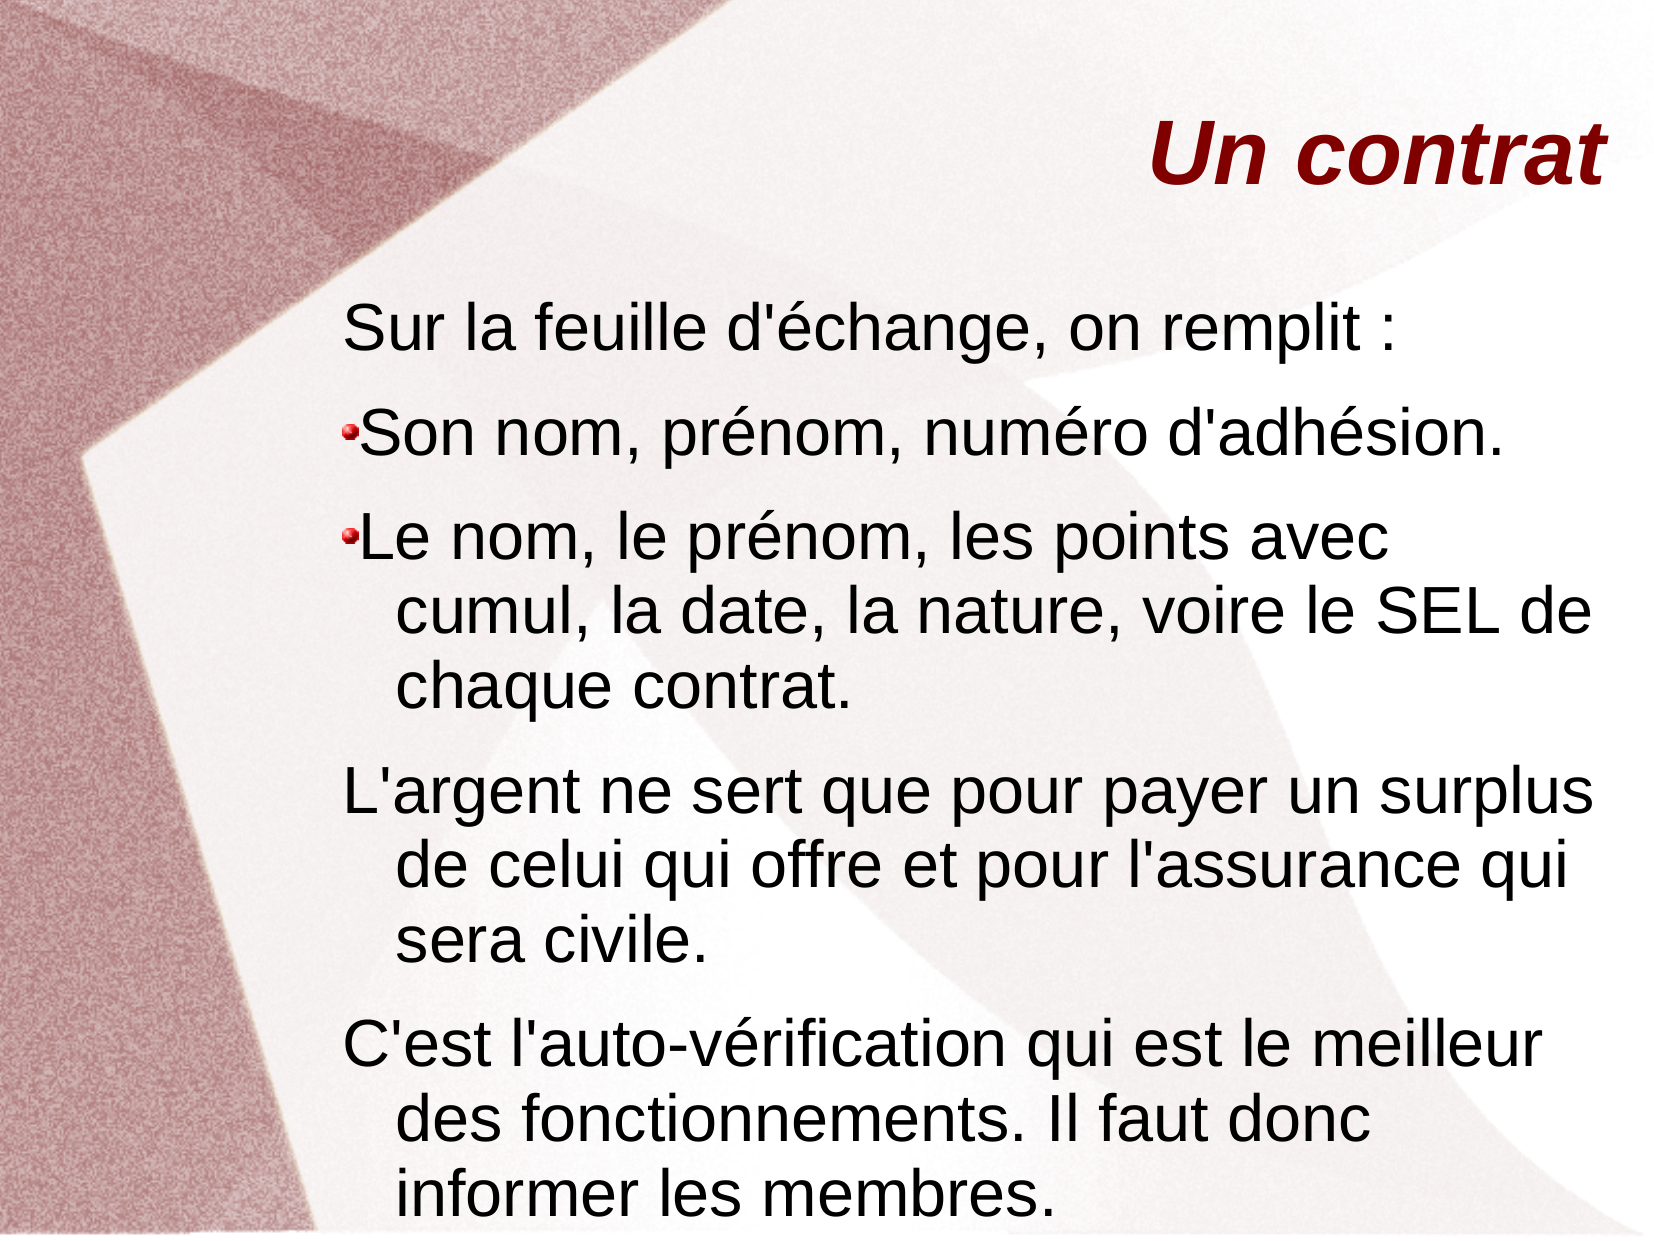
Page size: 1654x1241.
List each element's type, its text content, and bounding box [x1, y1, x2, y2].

list Sur la feuille d'échange, on remplit : Son nom, prénom, numéro d'adhésion. Le nom, le prénom, les points avec cumul, la date, la nature, voire le SEL de chaque contrat. L'argent ne sert que pour payer un surplus de celui qui offre et pour l'assurance qui sera civile. C'est l'auto-vérification qui est le meilleur des fonctionnements. Il faut donc informer les membres. [324, 290, 1601, 1231]
title Un contrat [596, 56, 1607, 250]
picture [0, 0, 1654, 1241]
